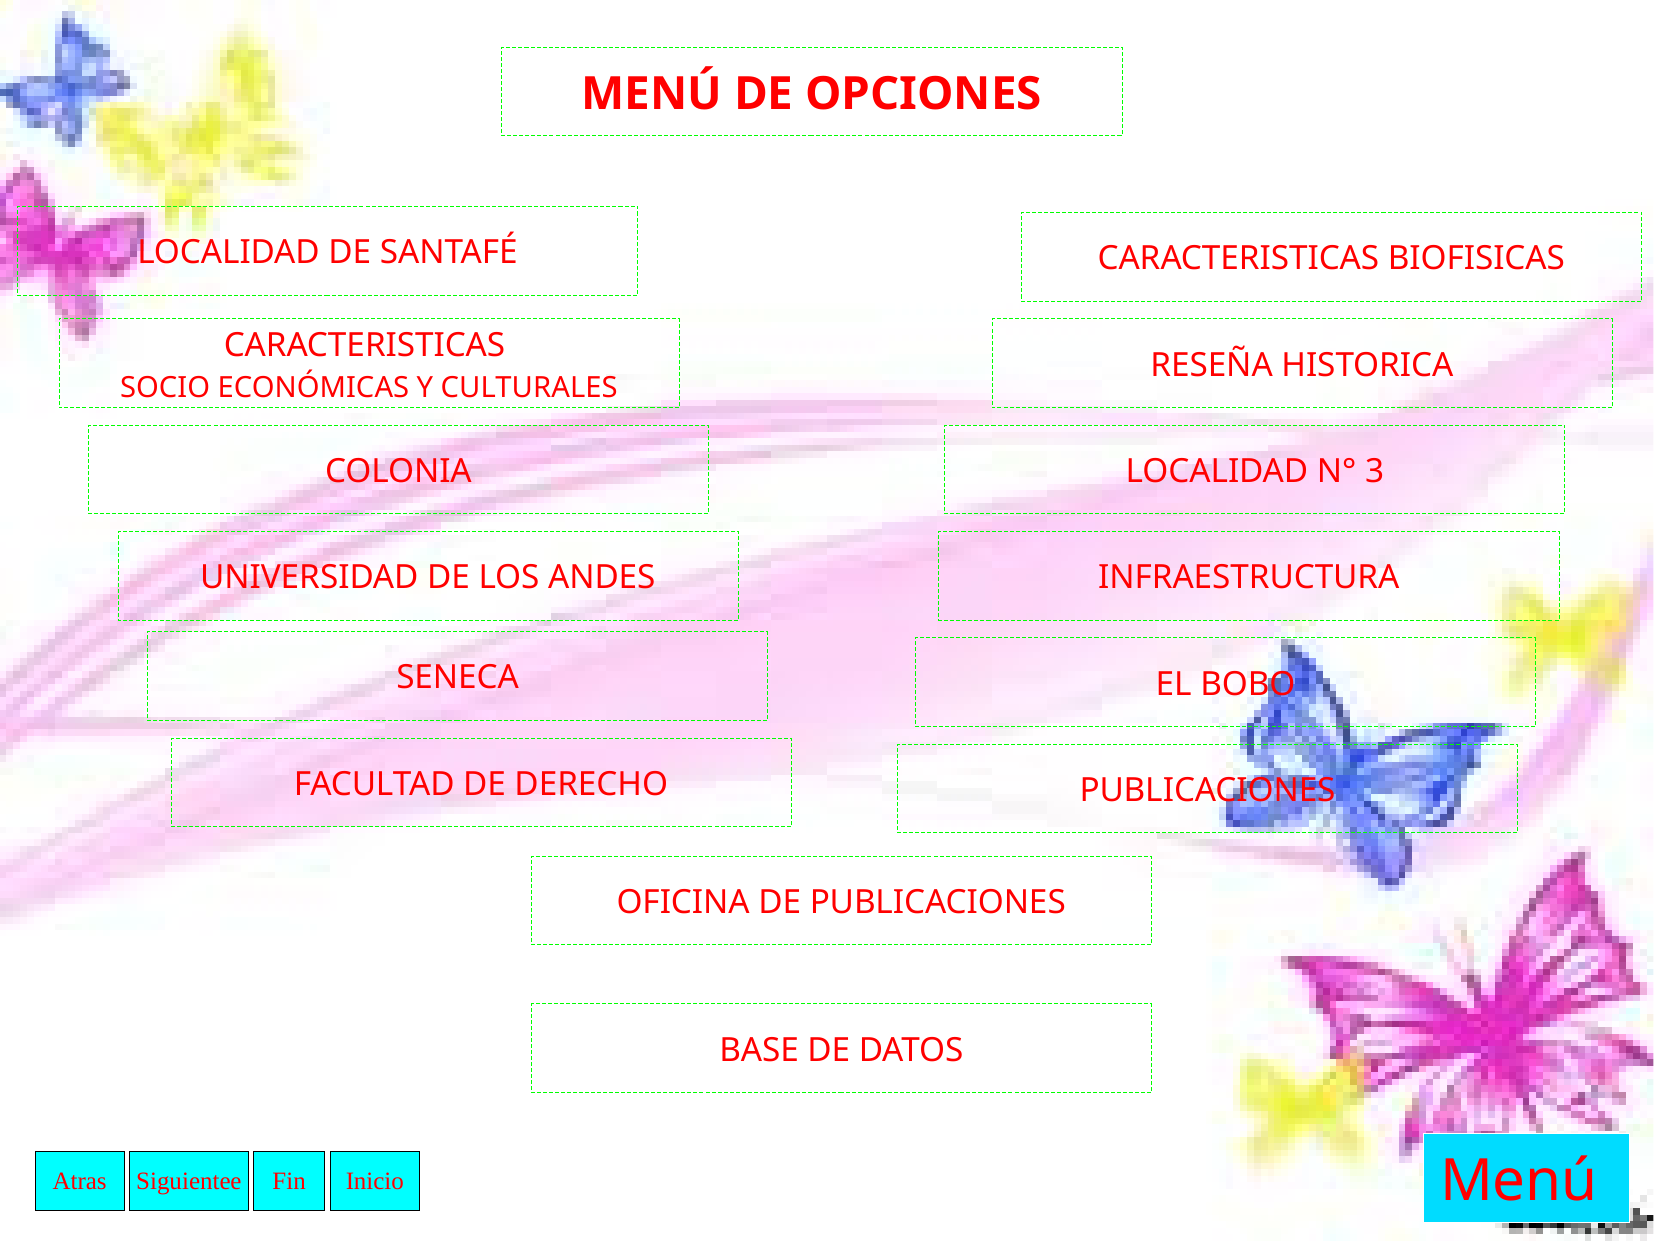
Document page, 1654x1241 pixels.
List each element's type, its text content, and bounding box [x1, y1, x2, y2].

text_box COLONIA [88, 425, 709, 514]
text_box PUBLICACIONES [897, 744, 1518, 833]
text_box BASE DE DATOS [531, 1003, 1152, 1093]
text_box LOCALIDAD DE SANTAFÉ [17, 206, 638, 296]
text_box FACULTAD DE DERECHO [171, 738, 792, 827]
text_box MENÚ DE OPCIONES [501, 47, 1123, 136]
text_box Atras [35, 1151, 125, 1211]
text_box Fin [253, 1151, 325, 1211]
text_box SENECA [147, 631, 768, 721]
text_box CARACTERISTICAS SOCIO ECONÓMICAS Y CULTURALES [59, 318, 680, 408]
text_box RESEÑA HISTORICA [992, 318, 1613, 408]
text_box Siguientee [129, 1151, 249, 1211]
text_box Inicio [330, 1151, 420, 1211]
text_box EL BOBO [915, 637, 1536, 727]
text_box CARACTERISTICAS BIOFISICAS [1021, 212, 1642, 302]
text_box UNIVERSIDAD DE LOS ANDES [118, 531, 739, 621]
text_box LOCALIDAD N° 3 [944, 425, 1565, 514]
text_box OFICINA DE PUBLICACIONES [531, 856, 1152, 945]
picture [0, 0, 1654, 1241]
text_box Menú [1423, 1133, 1630, 1223]
text_box INFRAESTRUCTURA [938, 531, 1560, 621]
